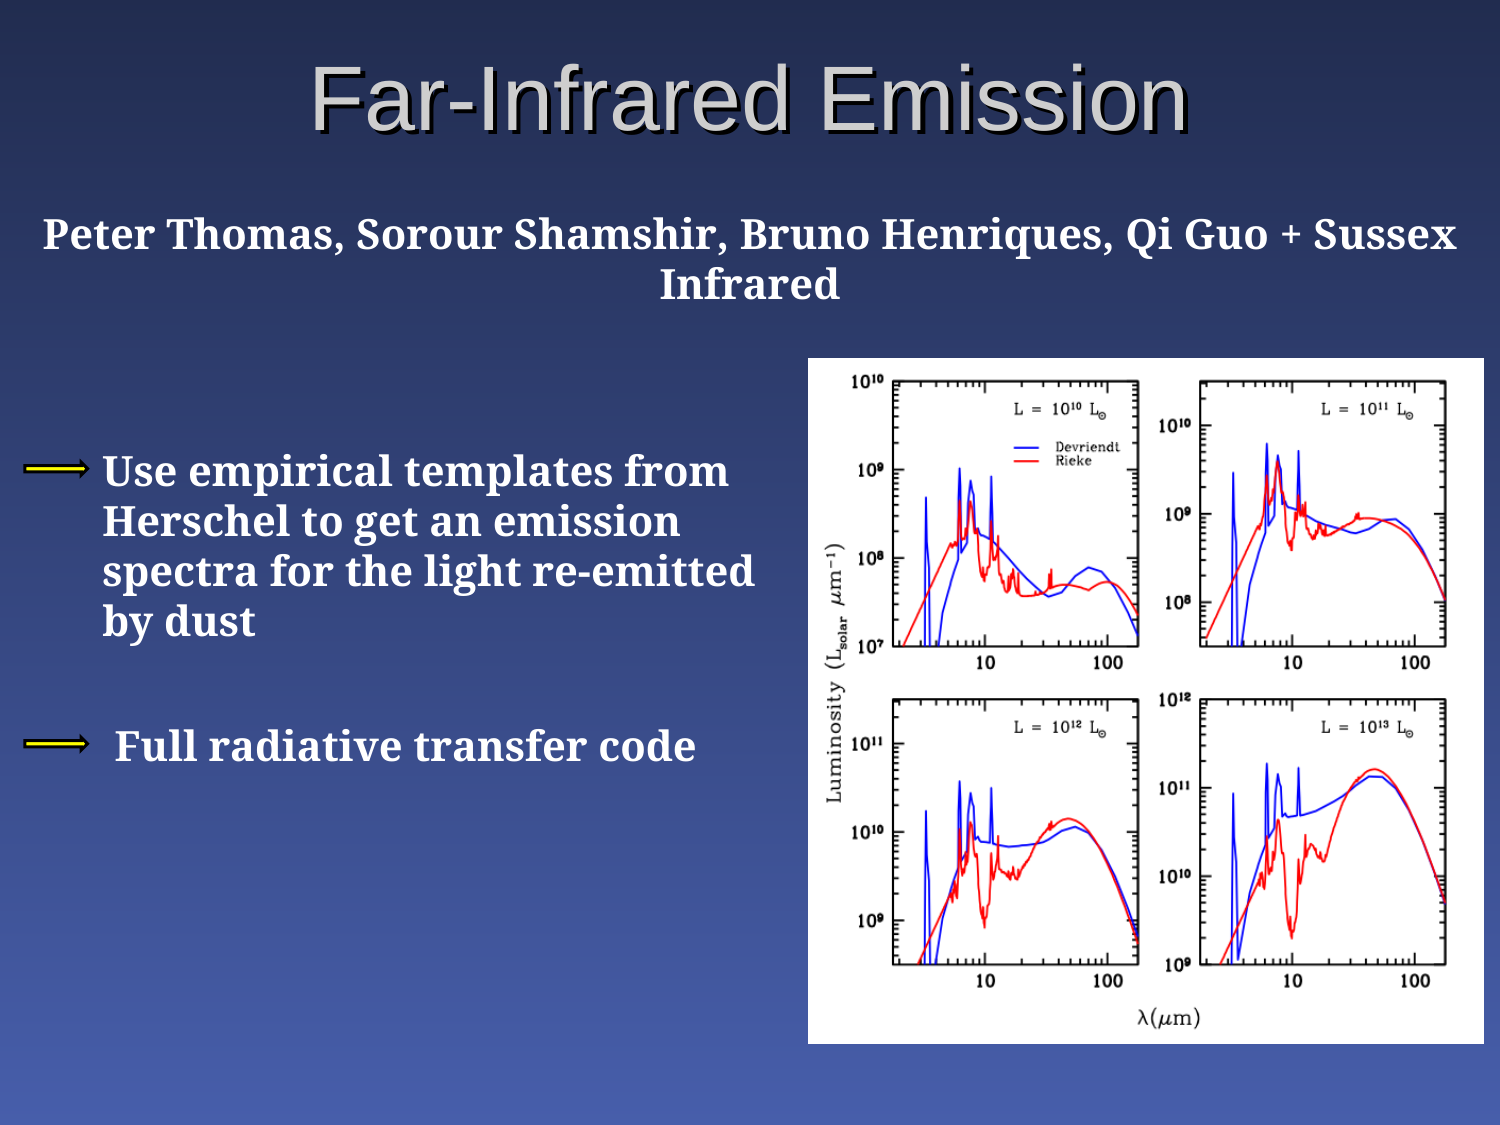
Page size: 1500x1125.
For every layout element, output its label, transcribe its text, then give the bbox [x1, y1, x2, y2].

title Far-Infrared Emission [0, 0, 1500, 188]
text_box Peter Thomas, Sorour Shamshir, Bruno Henriques, Qi Guo + Sussex Infrared [0, 199, 1500, 316]
text_box Use empirical templates from Herschel to get an emission spectra for the light re-emitted by dust [87, 437, 813, 653]
text_box Full radiative transfer code [99, 712, 712, 778]
text_box [24, 462, 87, 475]
picture [808, 358, 1484, 1044]
text_box [24, 737, 88, 751]
